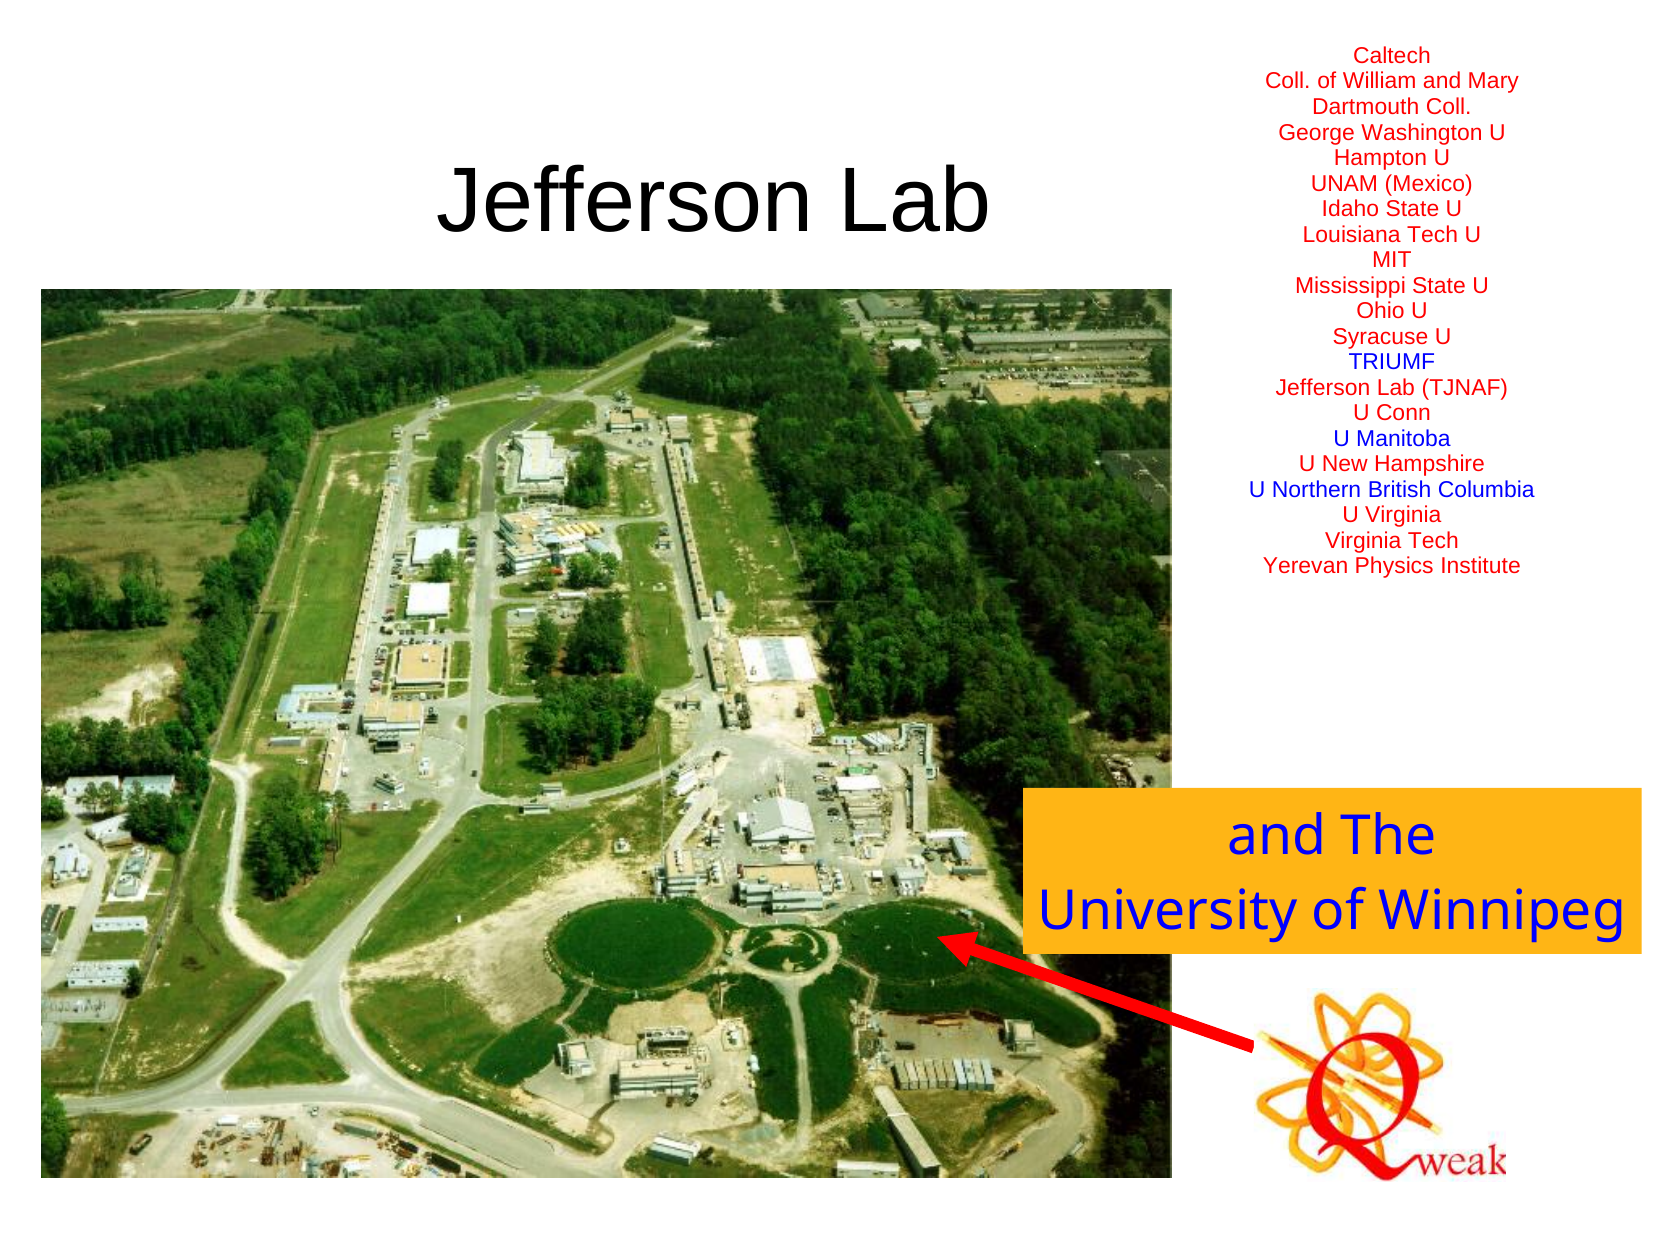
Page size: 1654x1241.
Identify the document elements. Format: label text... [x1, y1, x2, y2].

title Jefferson Lab [248, 82, 1182, 317]
text_box Caltech Coll. of William and Mary Dartmouth Coll. George Washington U Hampton U UNAM (Mexico) Idaho State U Louisiana Tech U MIT Mississippi State U Ohio U Syracuse U TRIUMF Jefferson Lab (TJNAF) U Conn U Manitoba U New Hampshire U Northern British Columbia U Virginia Virginia Tech Yerevan Physics Institute [1234, 35, 1550, 775]
picture [1253, 988, 1506, 1182]
picture [41, 289, 1172, 1178]
text_box and The University of Winnipeg [1023, 787, 1642, 954]
